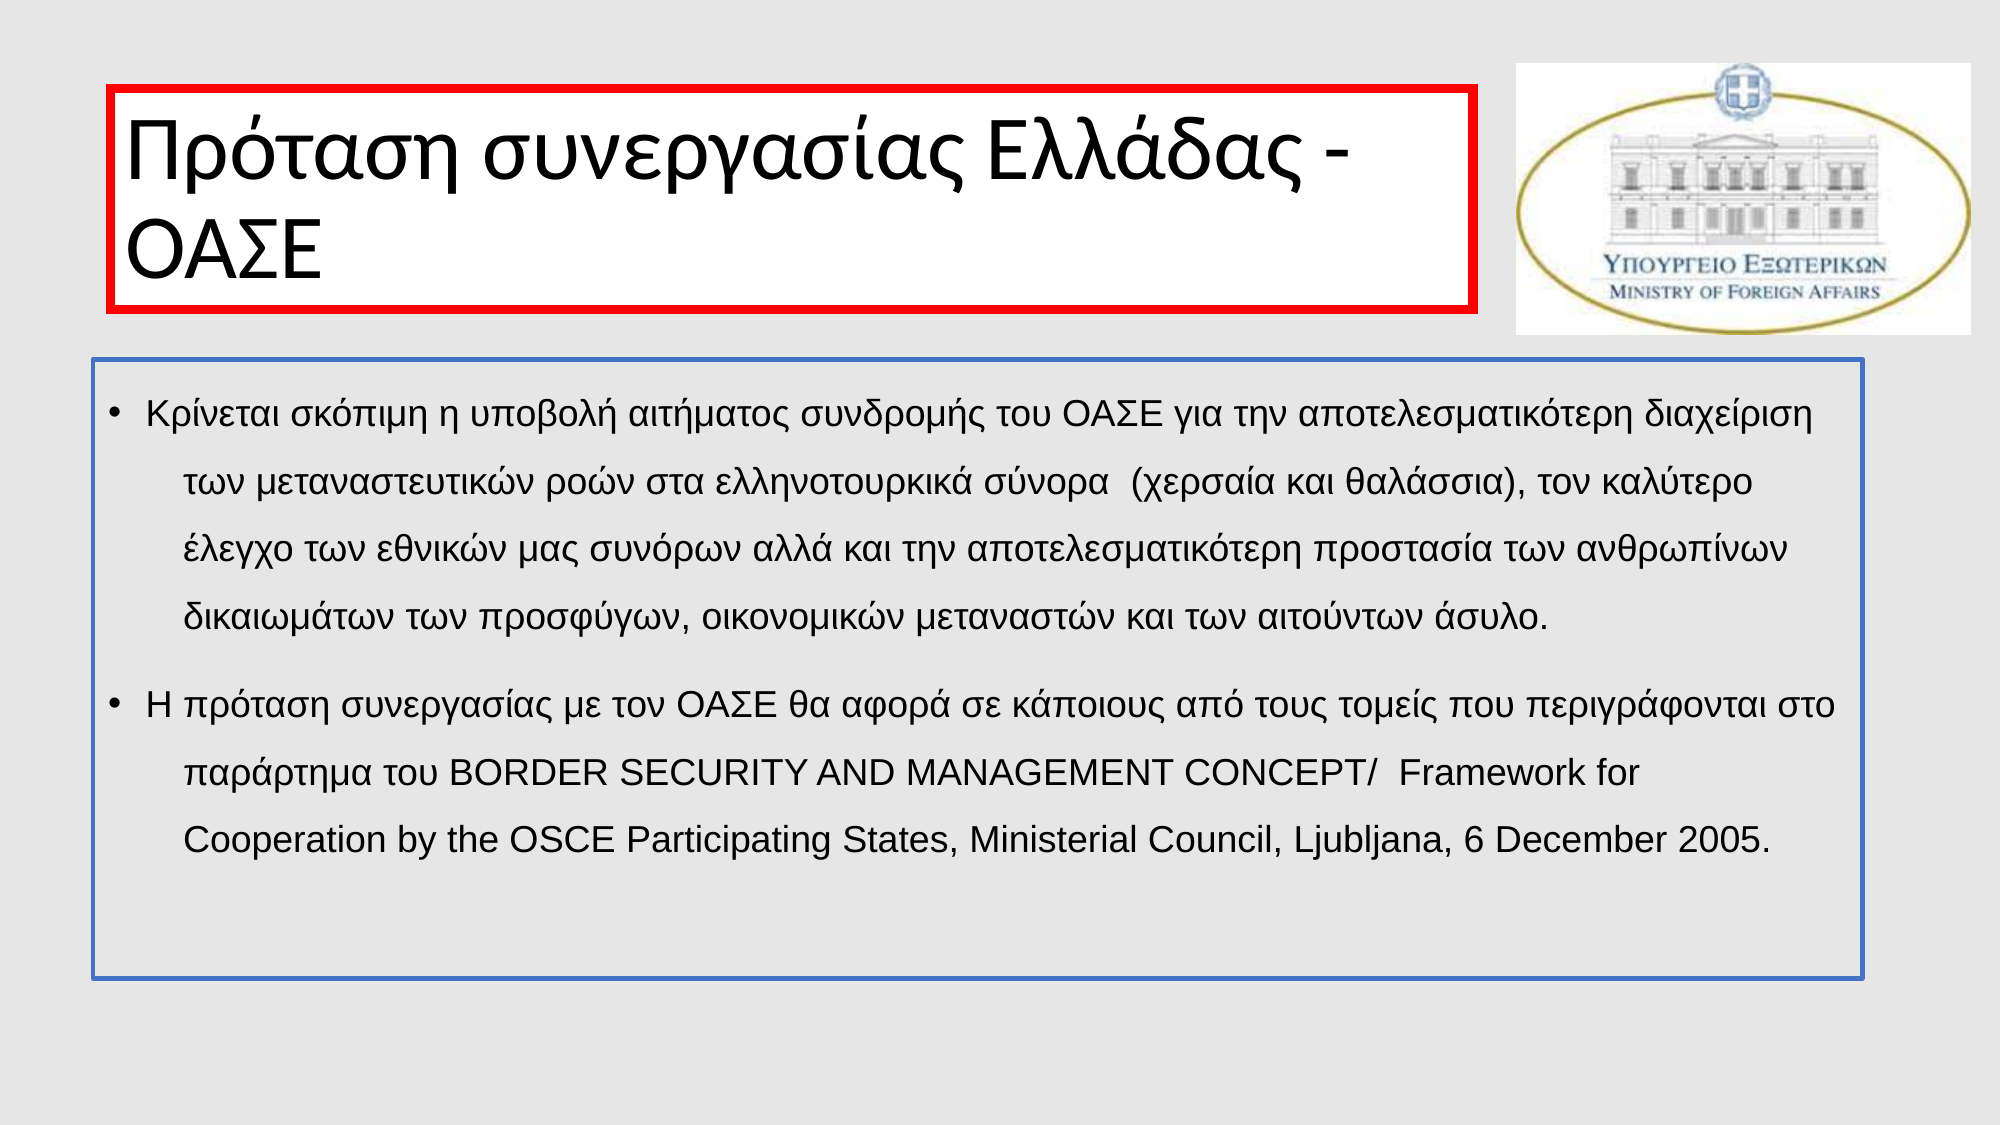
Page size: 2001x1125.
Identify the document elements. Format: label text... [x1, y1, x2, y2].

list Κρίνεται σκόπιμη η υποβολή αιτήματος συνδρομής του ΟΑΣΕ για την αποτελεσματικότερη διαχείριση των μεταναστευτικών ροών στα ελληνοτουρκικά σύνορα (χερσαία και θαλάσσια), τον καλύτερο έλεγχο των εθνικών μας συνόρων αλλά και την αποτελεσματικότερη προστασία των ανθρωπίνων δικαιωμάτων των προσφύγων, οικονομικών μεταναστών και των αιτούντων άσυλο. Η πρόταση συνεργασίας με τον ΟΑΣΕ θα αφορά σε κάποιους από τους τομείς που περιγράφονται στο παράρτημα του BORDER SECURITY AND MANAGEMENT CONCEPT/ Framework for Cooperation by the OSCE Participating States, Ministerial Council, Ljubljana, 6 December 2005. [93, 359, 1863, 979]
title Πρόταση συνεργασίας Ελλάδας - ΟΑΣΕ [110, 88, 1473, 310]
picture [1516, 63, 1971, 335]
